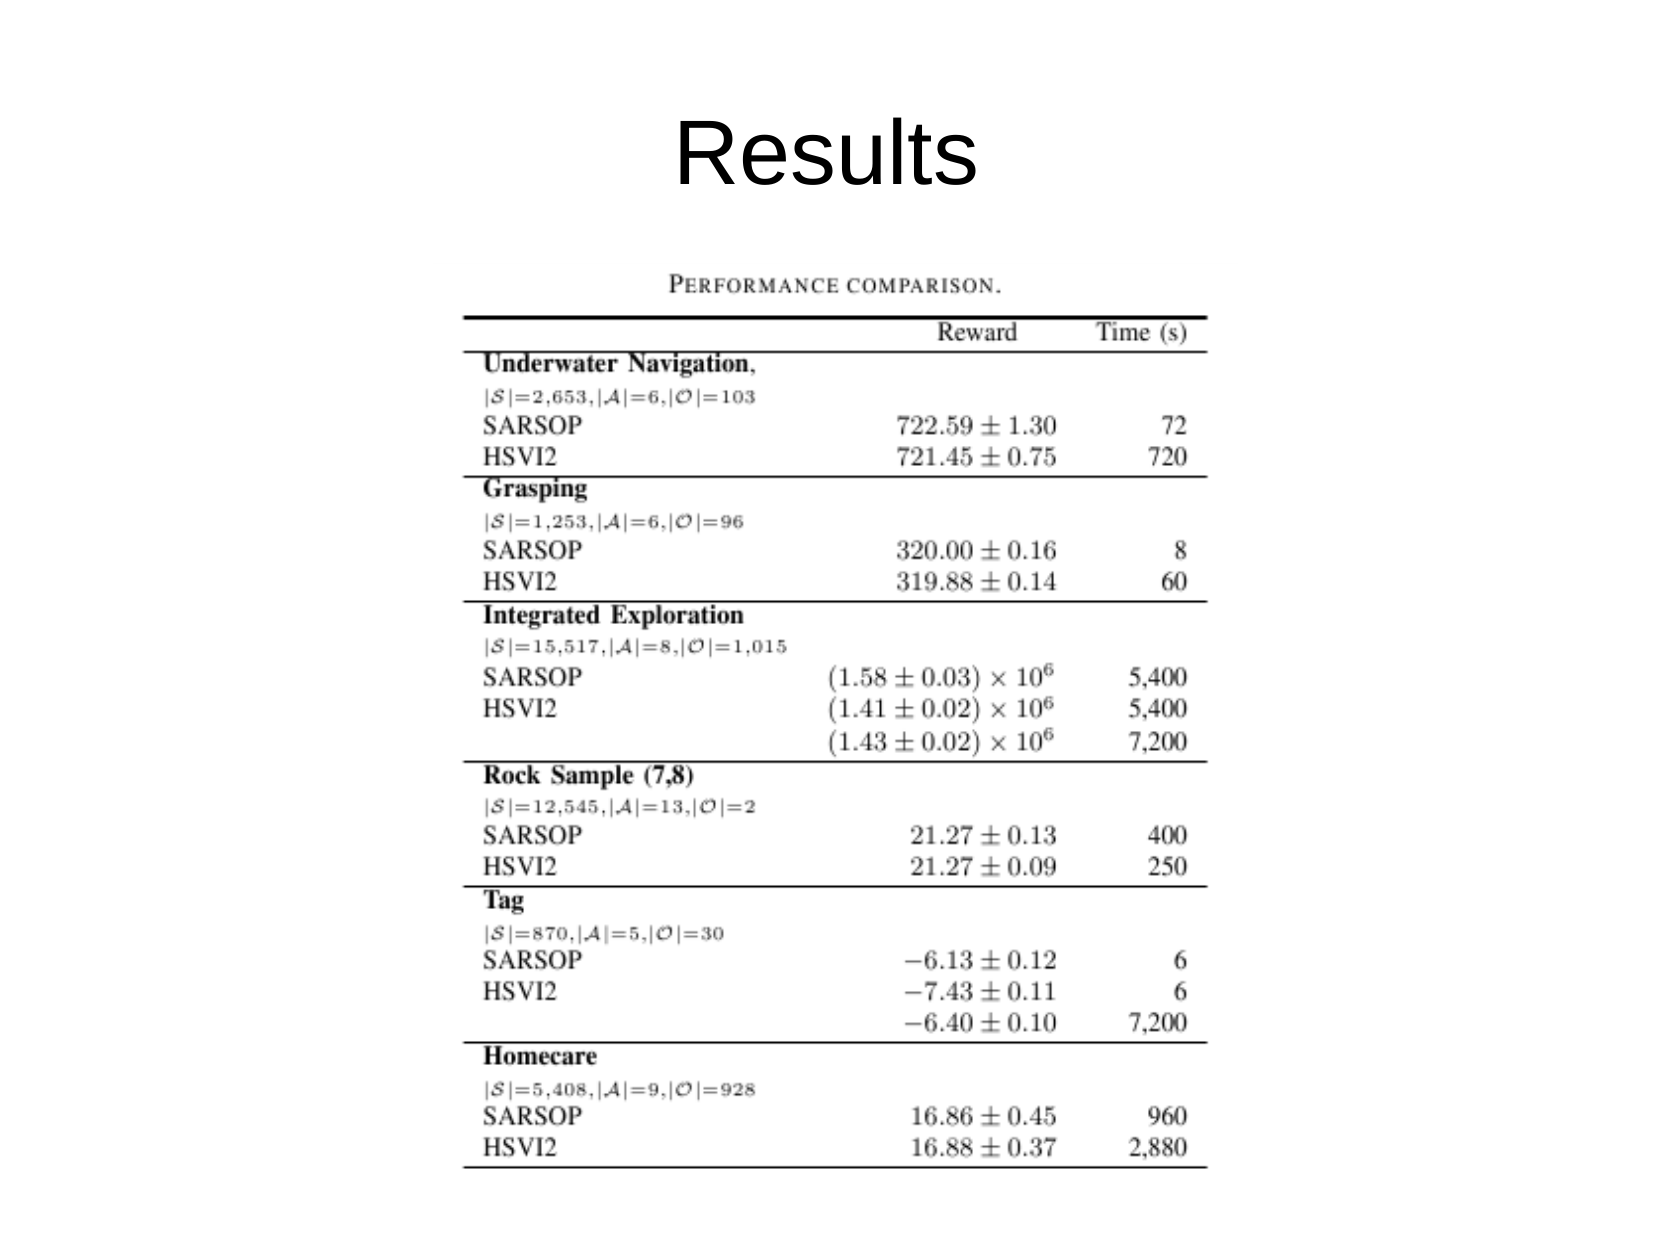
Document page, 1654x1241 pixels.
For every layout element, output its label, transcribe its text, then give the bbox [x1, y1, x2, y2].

title Results [82, 56, 1571, 250]
picture [433, 262, 1238, 1196]
